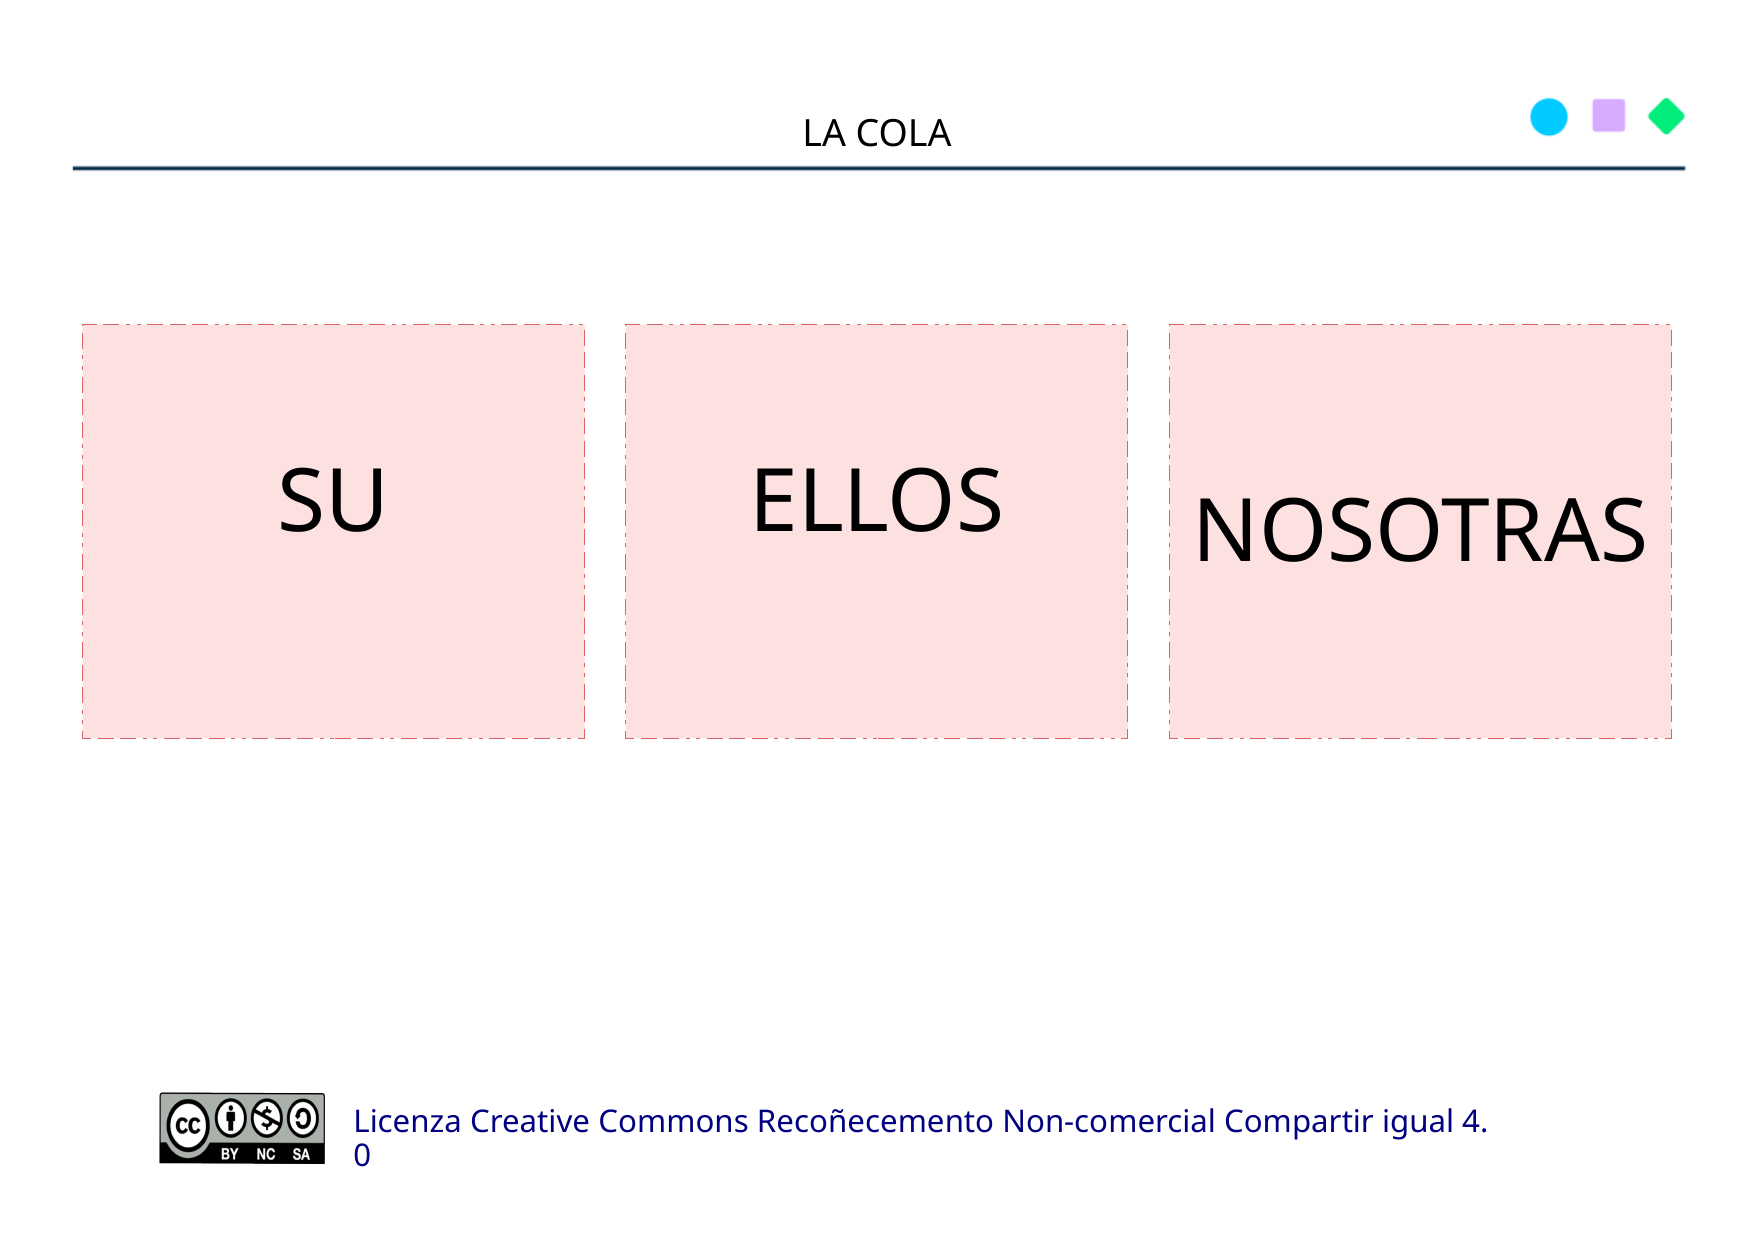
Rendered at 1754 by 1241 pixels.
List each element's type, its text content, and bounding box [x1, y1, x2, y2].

picture [159, 1092, 325, 1164]
text_box SU [82, 324, 585, 739]
text_box Licenza Creative Commons Recoñecemento Non-comercial Compartir igual 4.0 [338, 1072, 1506, 1170]
text_box ELLOS [625, 324, 1128, 739]
picture [59, 70, 1695, 194]
text_box NOSOTRAS [1169, 324, 1672, 739]
